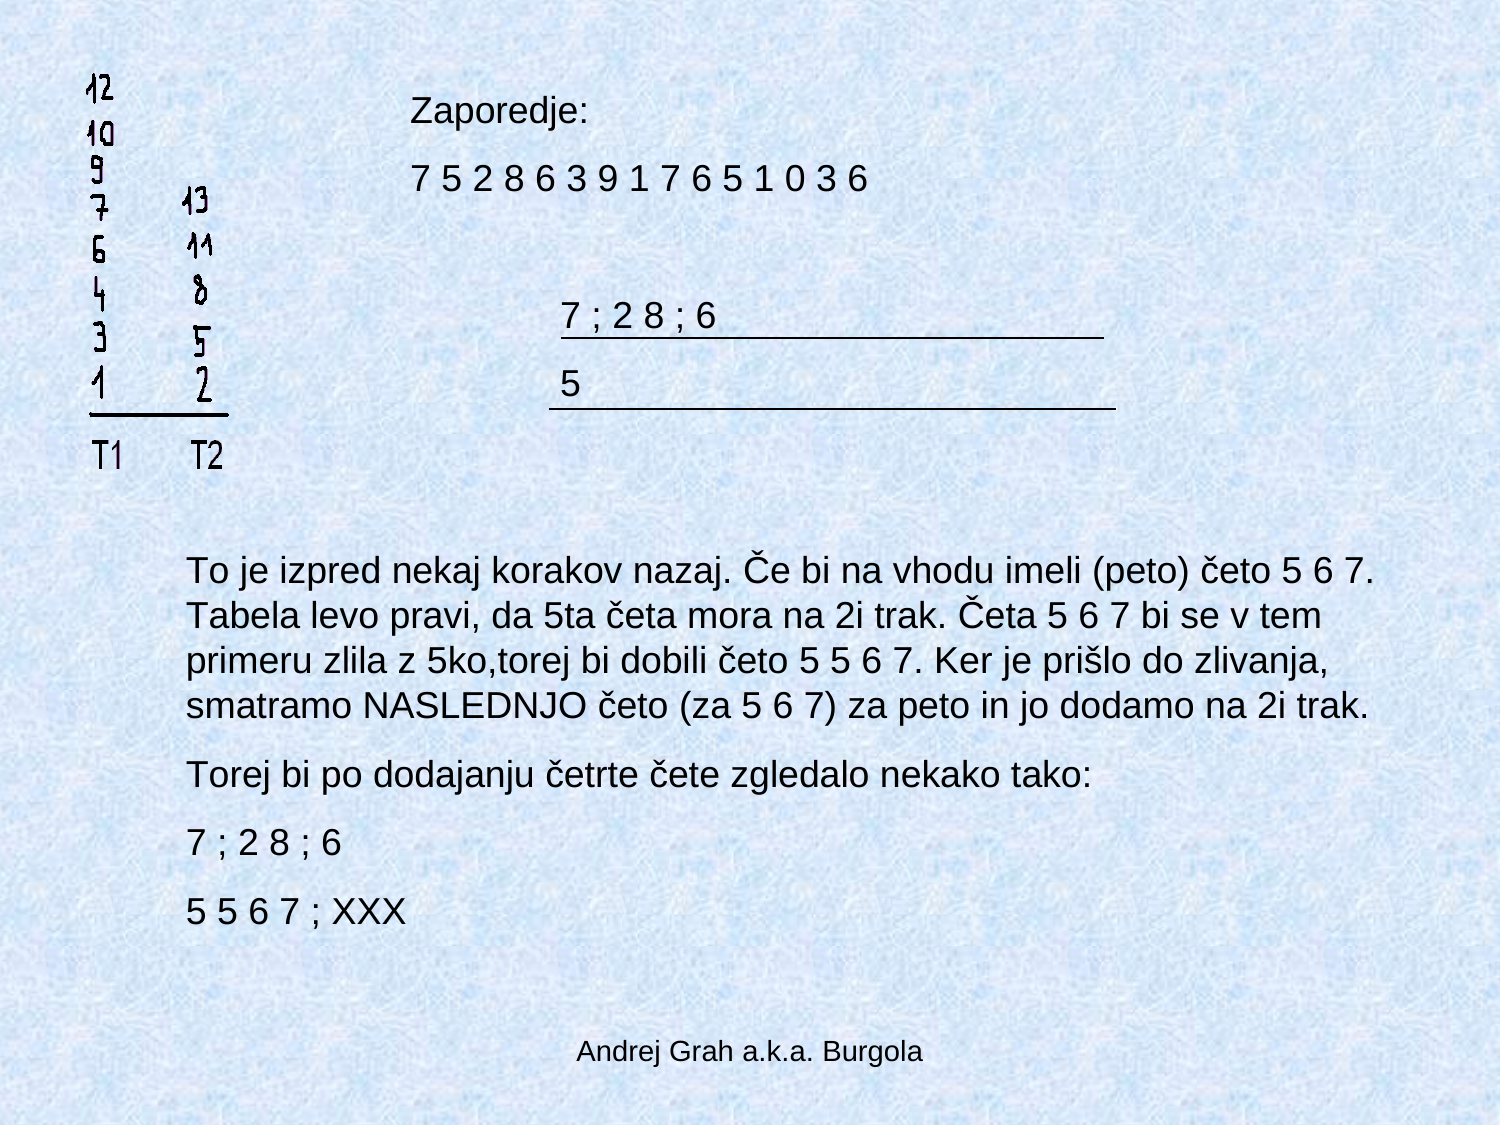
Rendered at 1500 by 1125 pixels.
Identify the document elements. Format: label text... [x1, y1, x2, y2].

picture [0, 0, 1500, 1125]
text_box Zaporedje: 7 5 2 8 6 3 9 1 7 6 5 1 0 3 6 7 ; 2 8 ; 6 5 [395, 78, 1223, 538]
text_box To je izpred nekaj korakov nazaj. Če bi na vhodu imeli (peto) četo 5 6 7. Tabela levo pravi, da 5ta četa mora na 2i trak. Četa 5 6 7 bi se v tem primeru zlila z 5ko,torej bi dobili četo 5 5 6 7. Ker je prišlo do zlivanja, smatramo NASLEDNJO četo (za 5 6 7) za peto in jo dodamo na 2i trak. Torej bi po dodajanju četrte čete zgledalo nekako tako: 7 ; 2 8 ; 6 5 5 6 7 ; XXX [171, 538, 1412, 940]
text_box Andrej Grah a.k.a. Burgola [512, 1024, 988, 1103]
